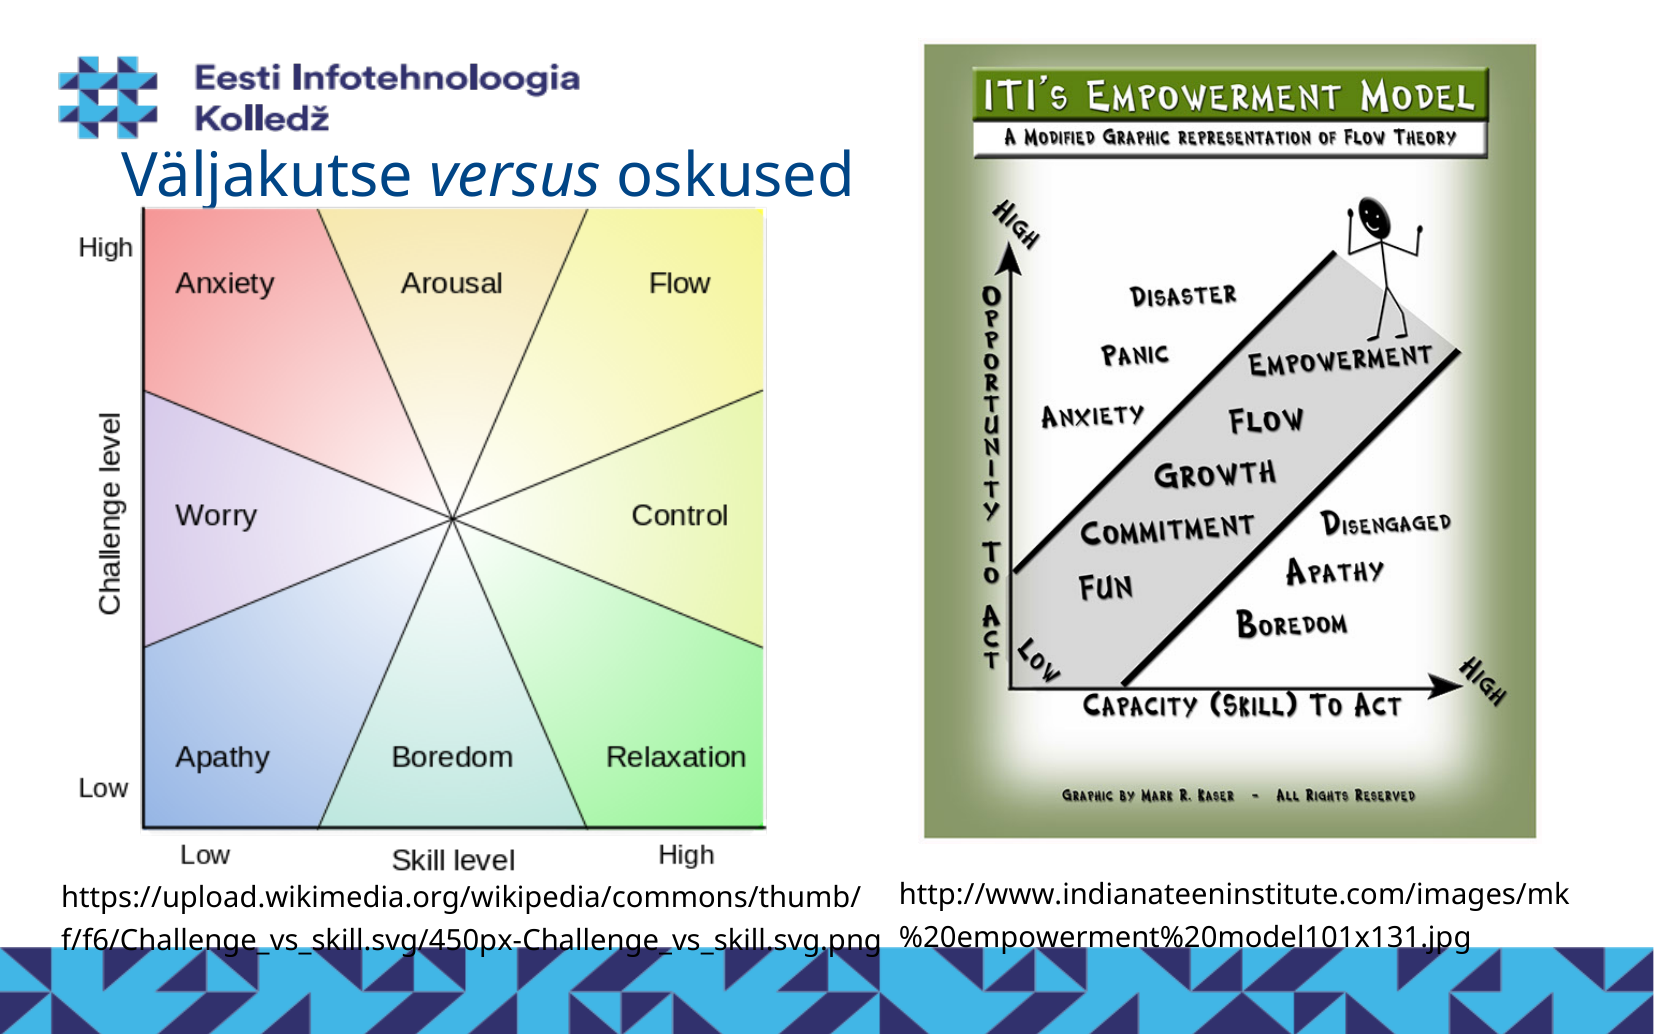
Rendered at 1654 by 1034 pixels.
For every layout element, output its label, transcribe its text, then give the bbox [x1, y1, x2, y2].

picture [918, 38, 1542, 845]
text_box https://upload.wikimedia.org/wikipedia/commons/thumb/f/f6/Challenge_vs_skill.svg/450px-Challenge_vs_skill.svg.png [61, 873, 884, 954]
text_box http://www.indianateeninstitute.com/images/mk%20empowerment%20model101x131.jpg [898, 870, 1619, 965]
picture [66, 190, 781, 873]
title Väljakutse versus oskused [121, 85, 918, 259]
